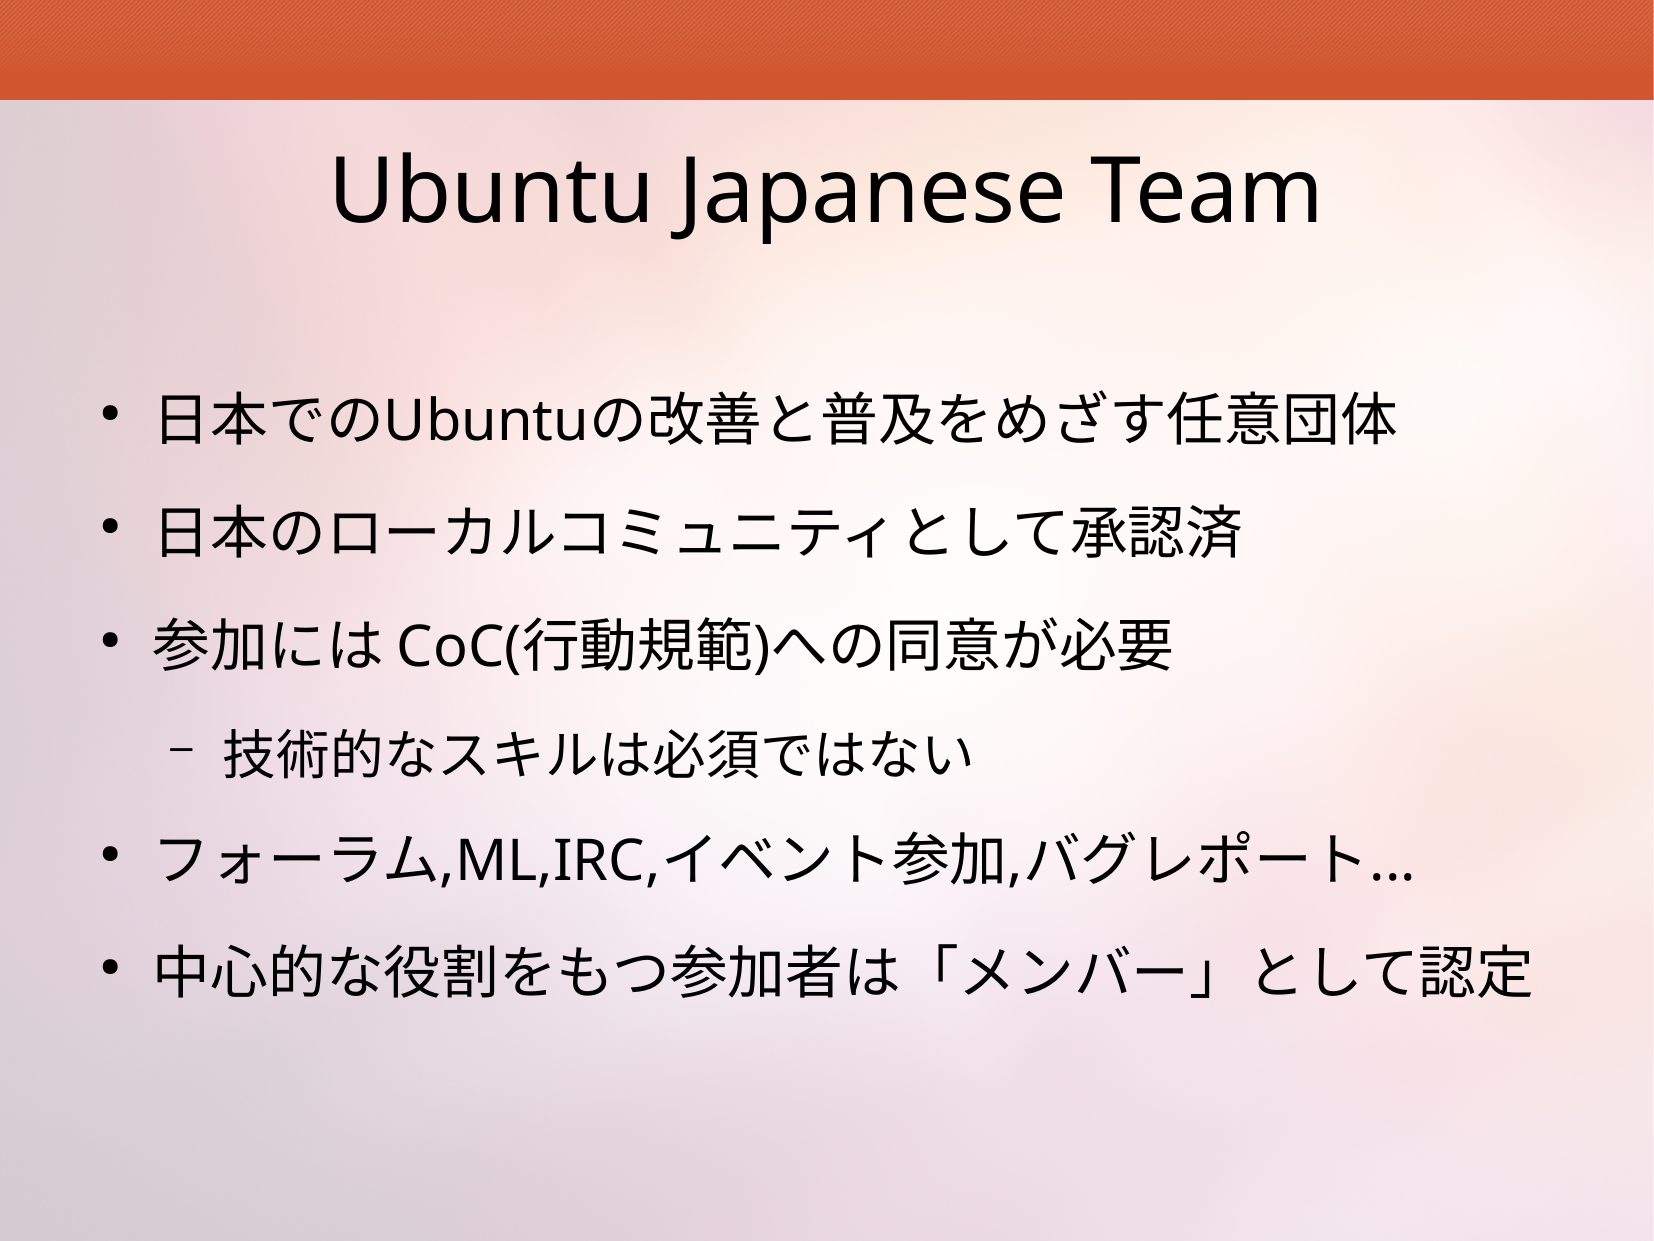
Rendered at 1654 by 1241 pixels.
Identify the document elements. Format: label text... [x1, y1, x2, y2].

list 日本でのUbuntuの改善と普及をめざす任意団体 日本のローカルコミュニティとして承認済 参加には CoC(行動規範)への同意が必要 技術的なスキルは必須ではない フォーラム,ML,IRC,イベント参加,バグレポート... 中心的な役割をもつ参加者は「メンバー」として認定 [82, 372, 1538, 1093]
picture [0, 0, 1654, 1241]
title Ubuntu Japanese Team [82, 118, 1571, 257]
